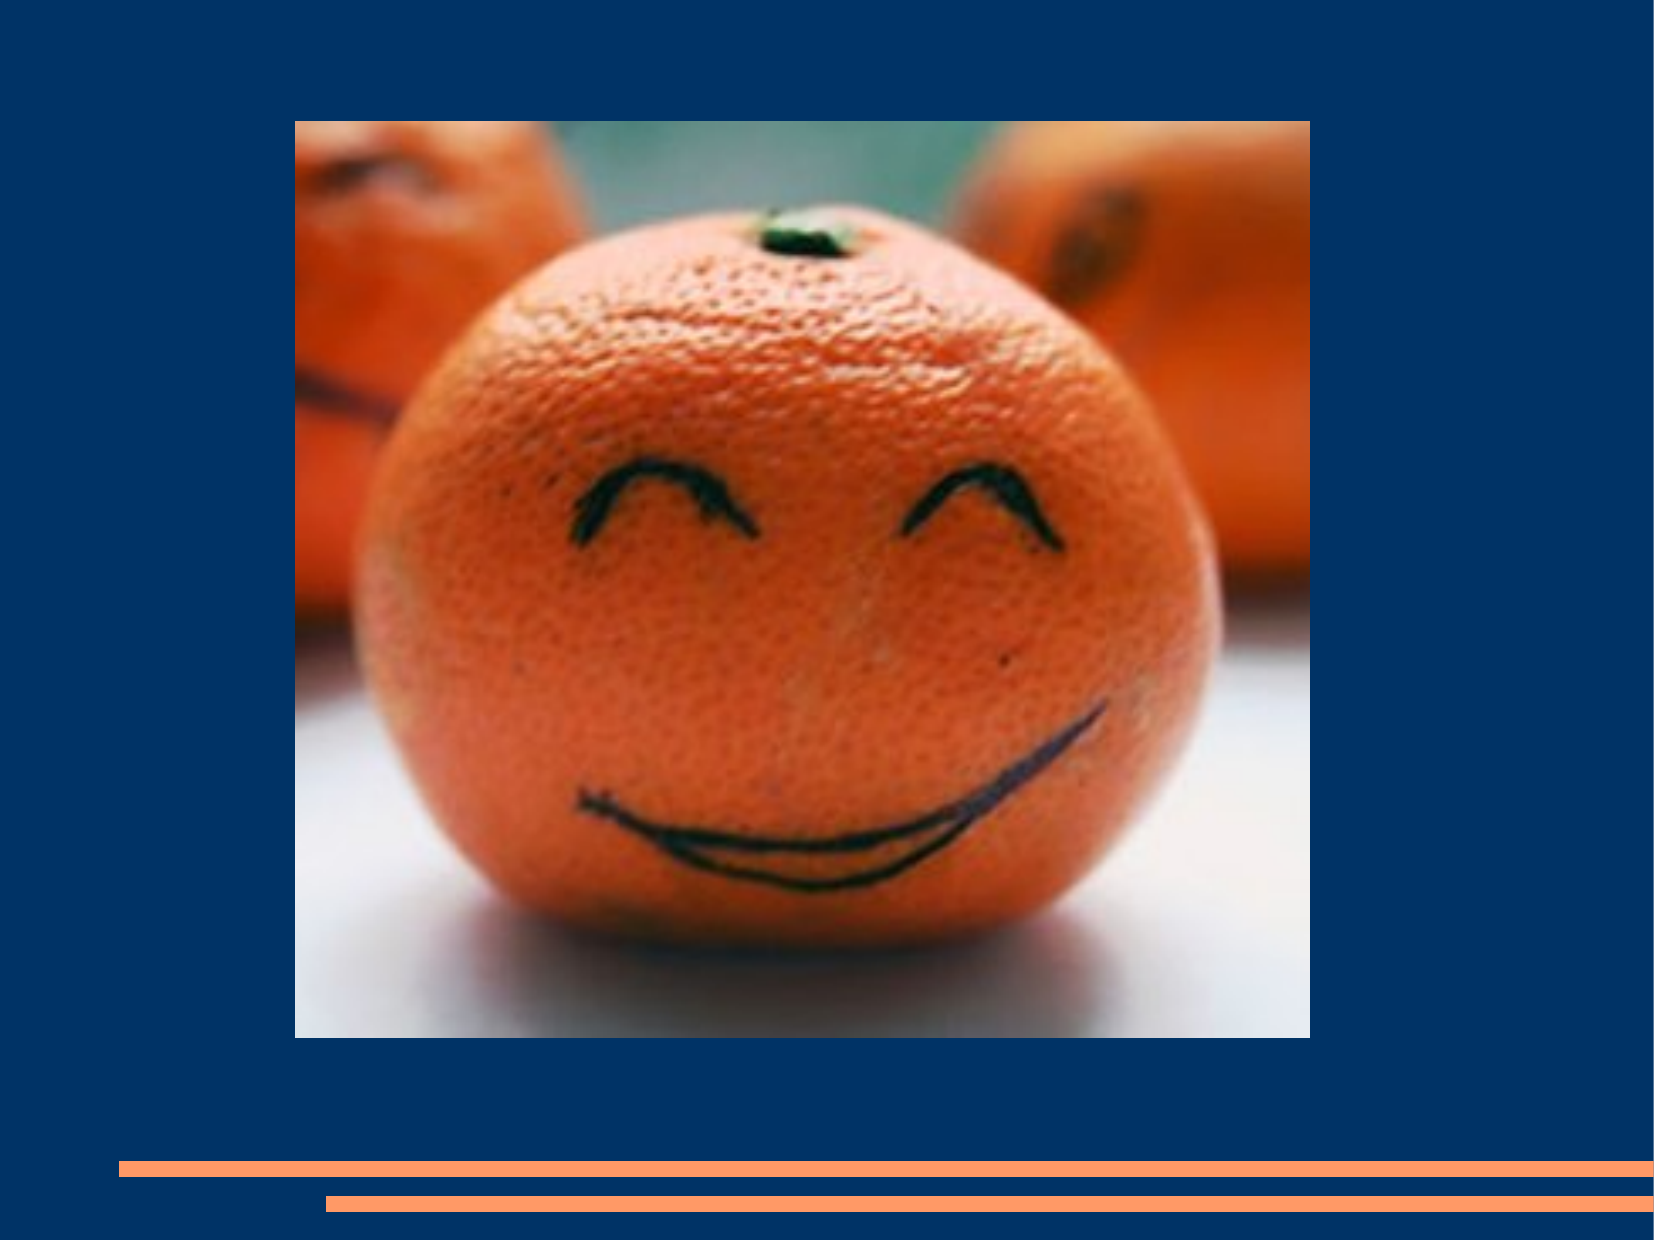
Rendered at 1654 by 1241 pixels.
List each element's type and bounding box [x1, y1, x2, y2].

picture [295, 121, 1310, 1038]
